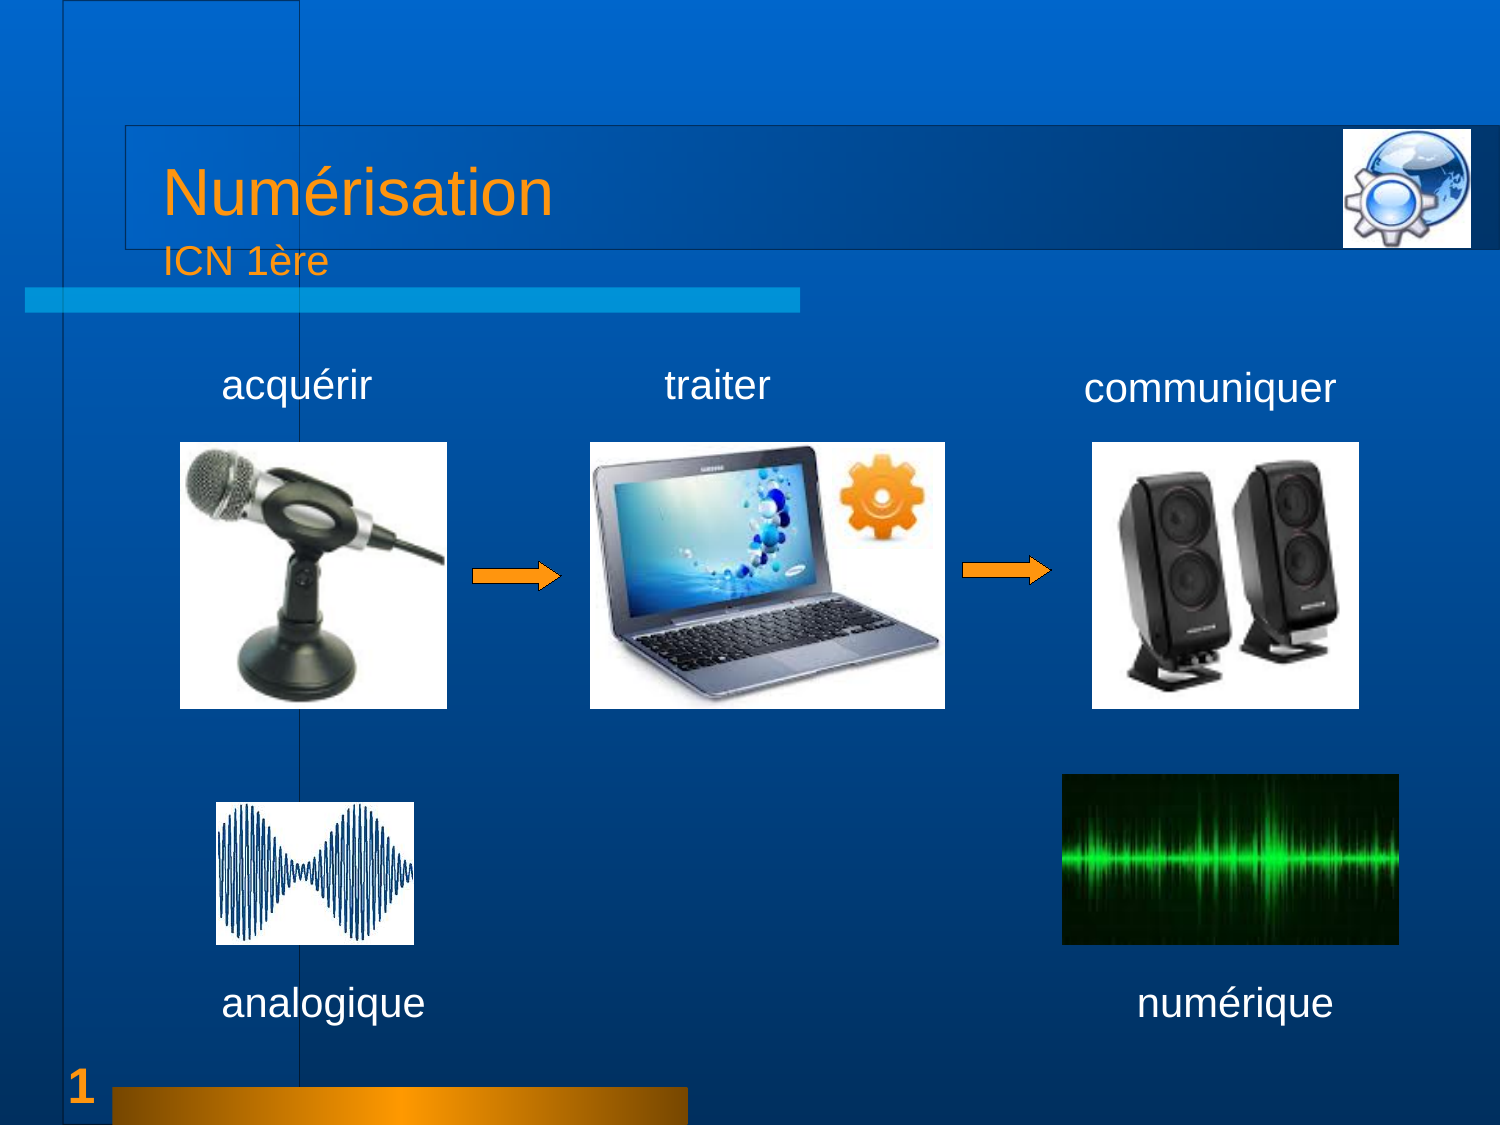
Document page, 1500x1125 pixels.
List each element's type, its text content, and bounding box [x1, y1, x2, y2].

text_box communiquer [1068, 357, 1365, 420]
picture [1062, 774, 1399, 945]
text_box numérique [1122, 971, 1359, 1034]
text_box traiter [649, 354, 916, 416]
text_box [962, 555, 1052, 585]
picture [1343, 129, 1471, 248]
text_box acquérir [206, 354, 443, 416]
picture [216, 802, 414, 945]
text_box analogique [206, 971, 443, 1034]
picture [590, 442, 945, 709]
picture [1092, 442, 1359, 709]
picture [180, 442, 447, 709]
text_box [472, 561, 562, 591]
